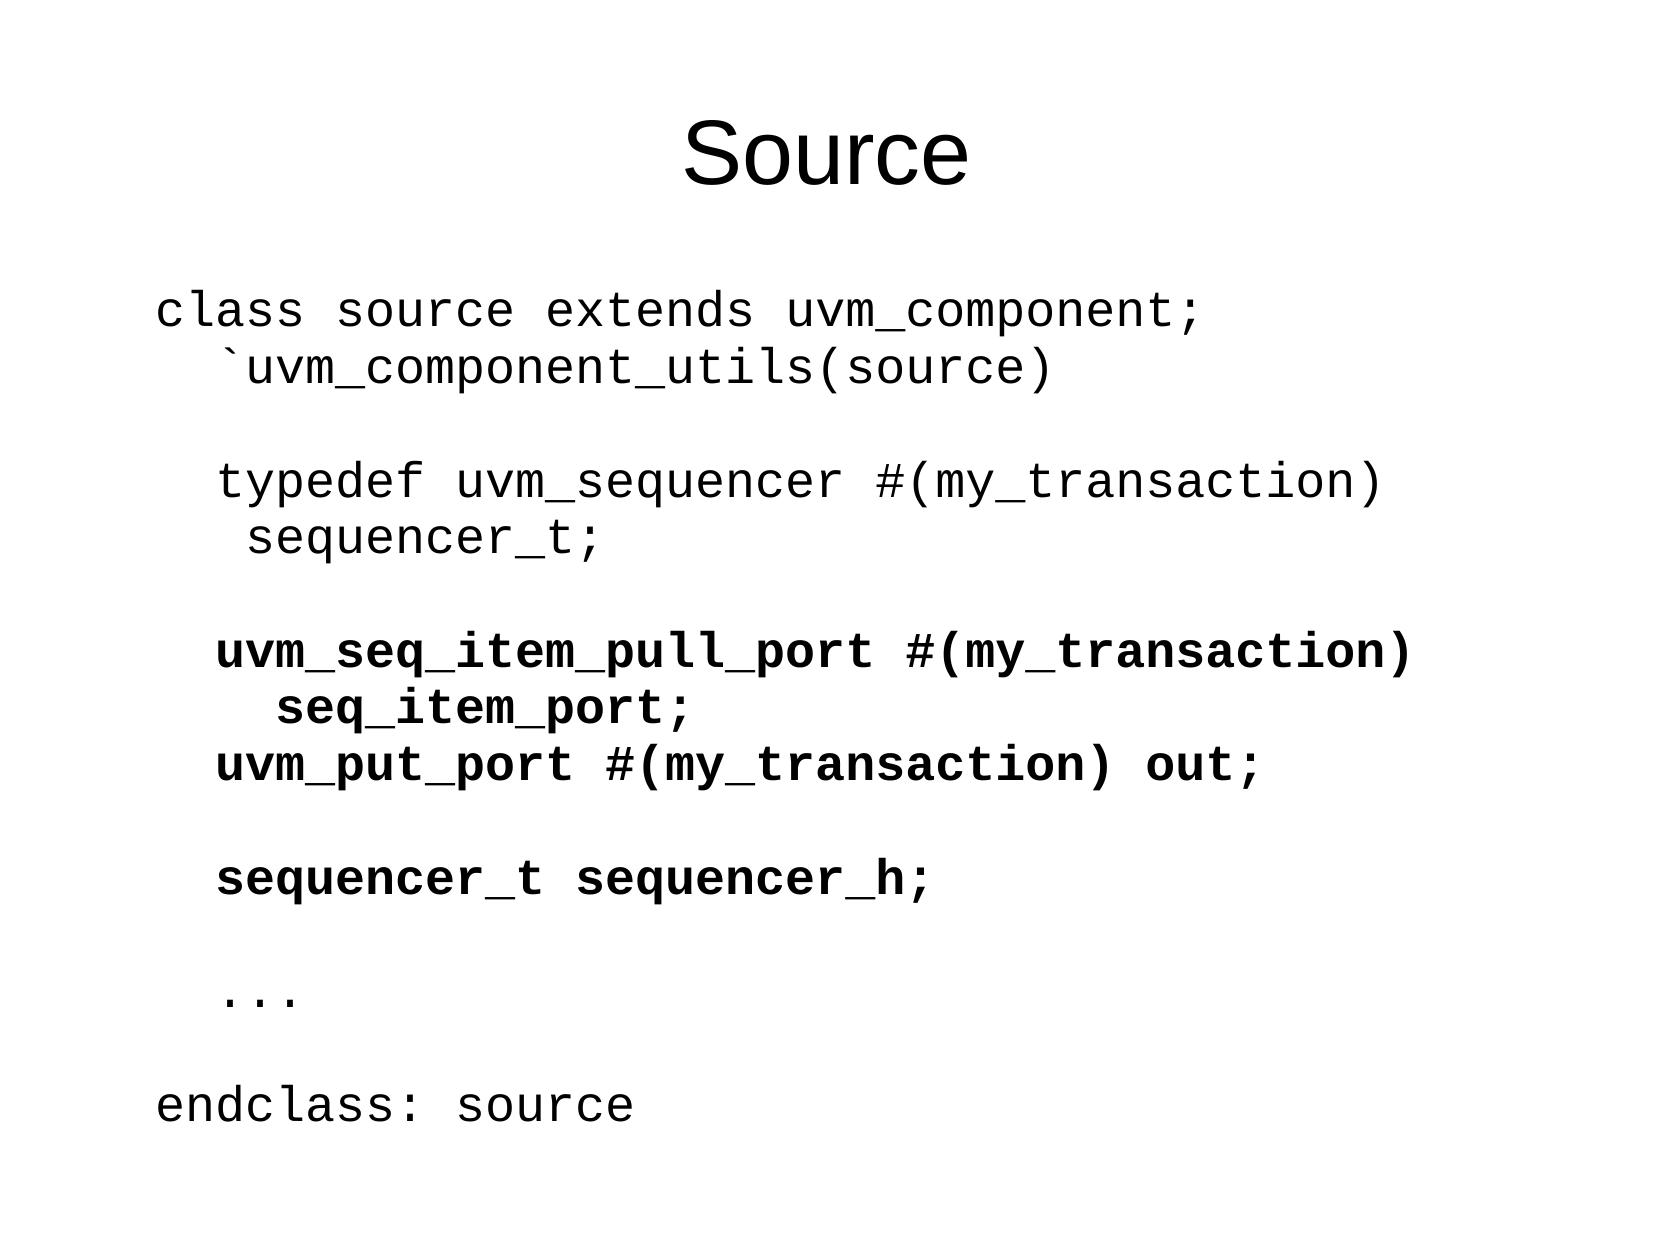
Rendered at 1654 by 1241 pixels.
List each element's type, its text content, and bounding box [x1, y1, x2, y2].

title Source [82, 49, 1571, 257]
list class source extends uvm_component; `uvm_component_utils(source) typedef uvm_sequencer #(my_transaction) sequencer_t; uvm_seq_item_pull_port #(my_transaction) seq_item_port; uvm_put_port #(my_transaction) out; sequencer_t sequencer_h; ... endclass: source [155, 285, 1416, 1156]
